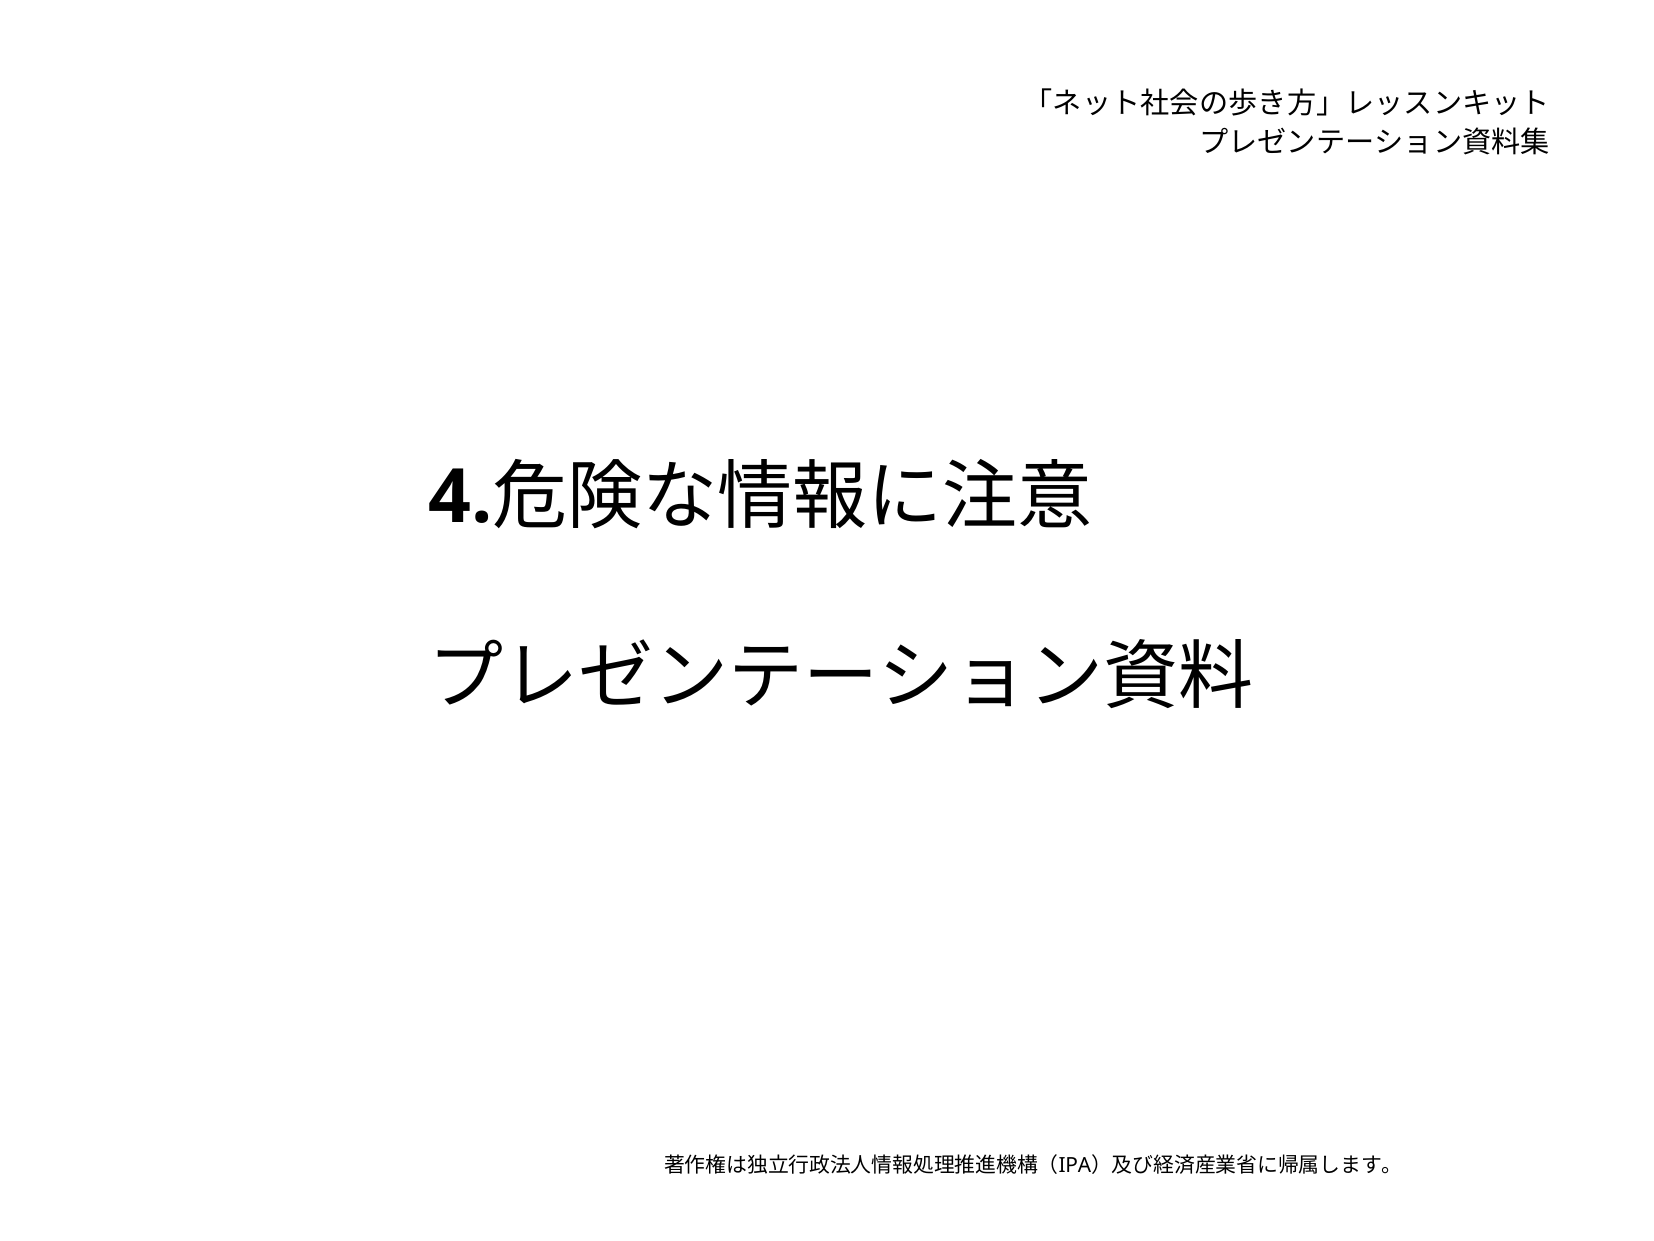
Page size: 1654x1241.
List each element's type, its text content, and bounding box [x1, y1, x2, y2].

text_box 著作権は独立行政法人情報処理推進機構（IPA）及び経済産業省に帰属します。 [649, 1145, 1536, 1186]
text_box 「ネット社会の歩き方」レッスンキット プレゼンテーション資料集 [1003, 74, 1566, 169]
text_box 4.危険な情報に注意 プレゼンテーション資料 [413, 442, 1329, 729]
